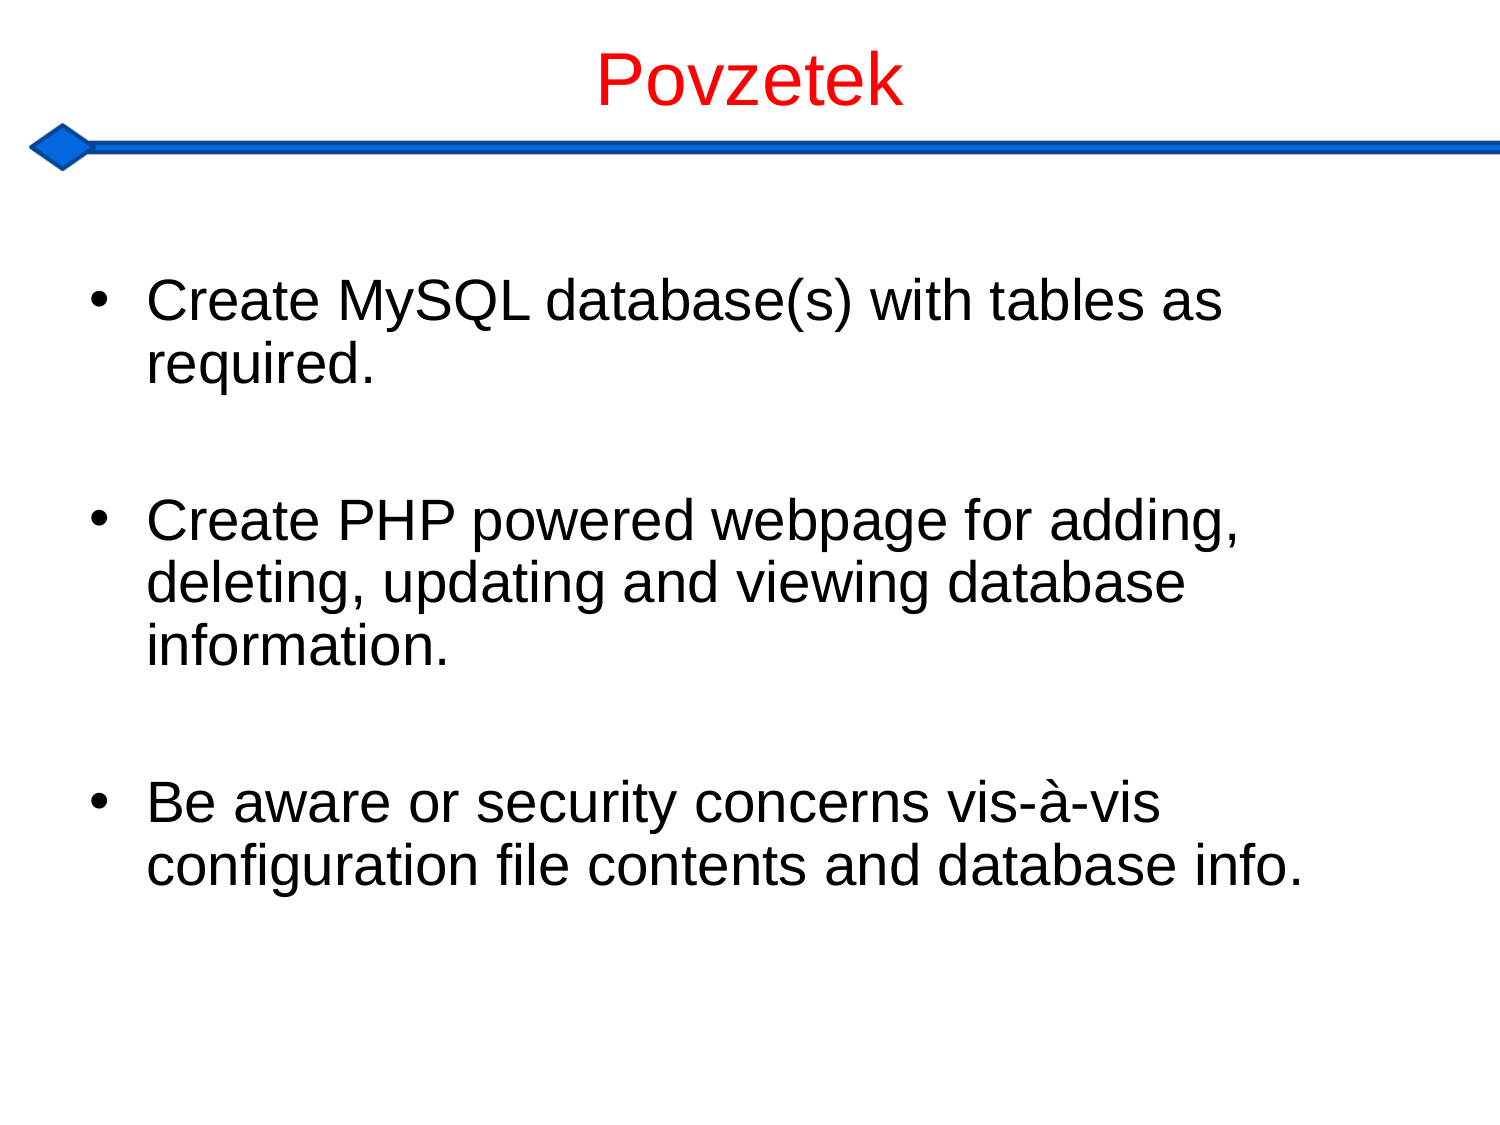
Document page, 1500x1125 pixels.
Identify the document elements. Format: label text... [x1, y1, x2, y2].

picture [28, 122, 1500, 172]
list Create MySQL database(s) with tables as required. Create PHP powered webpage for adding, deleting, updating and viewing database information. Be aware or security concerns vis-à-vis configuration file contents and database info. [75, 262, 1426, 1006]
title Povzetek [75, 22, 1426, 128]
